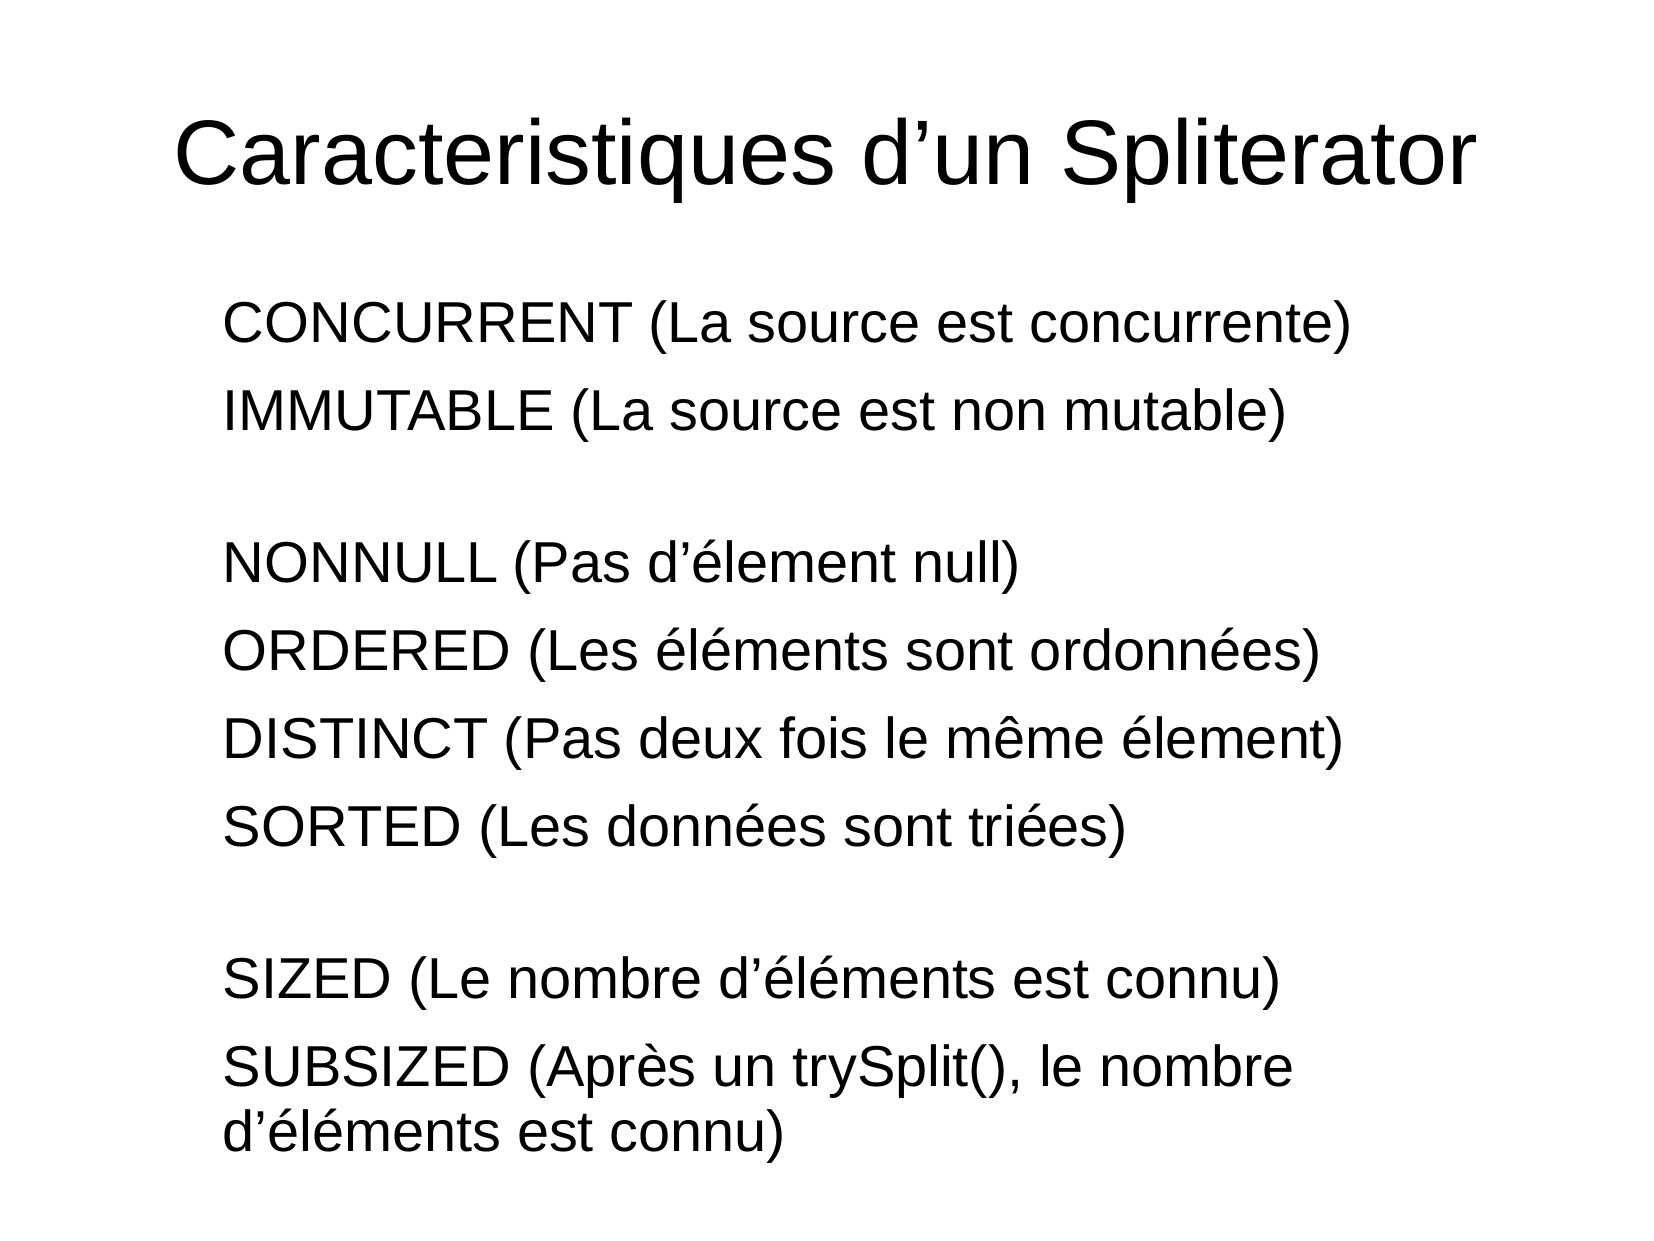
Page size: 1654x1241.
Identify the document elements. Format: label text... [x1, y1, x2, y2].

list CONCURRENT (La source est concurrente) IMMUTABLE (La source est non mutable) NONNULL (Pas d’élement null) ORDERED (Les éléments sont ordonnées) DISTINCT (Pas deux fois le même élement) SORTED (Les données sont triées) SIZED (Le nombre d’éléments est connu) SUBSIZED (Après un trySplit(), le nombre d’éléments est connu) [82, 290, 1571, 1171]
title Caracteristiques d’un Spliterator [82, 49, 1571, 257]
